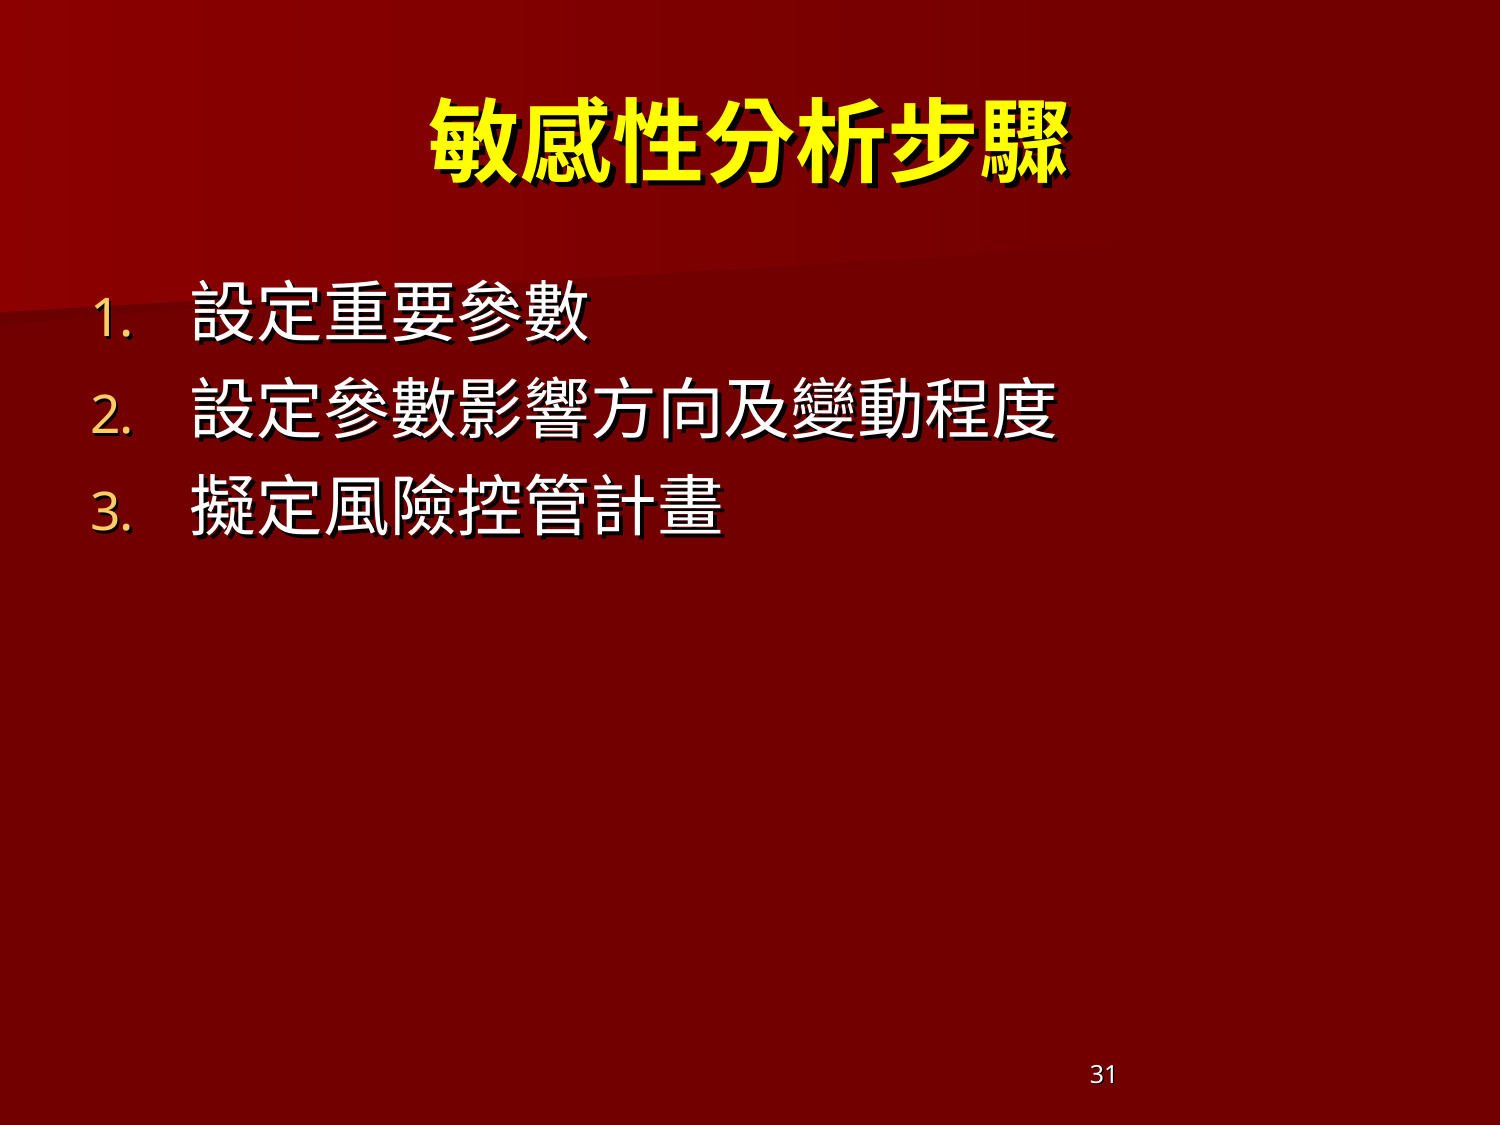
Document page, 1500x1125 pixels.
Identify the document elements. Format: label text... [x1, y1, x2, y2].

title 敏感性分析步驟 [75, 45, 1426, 233]
list 設定重要參數 設定參數影響方向及變動程度 擬定風險控管計畫 [75, 262, 1426, 1000]
text_box [1074, 1025, 1426, 1101]
